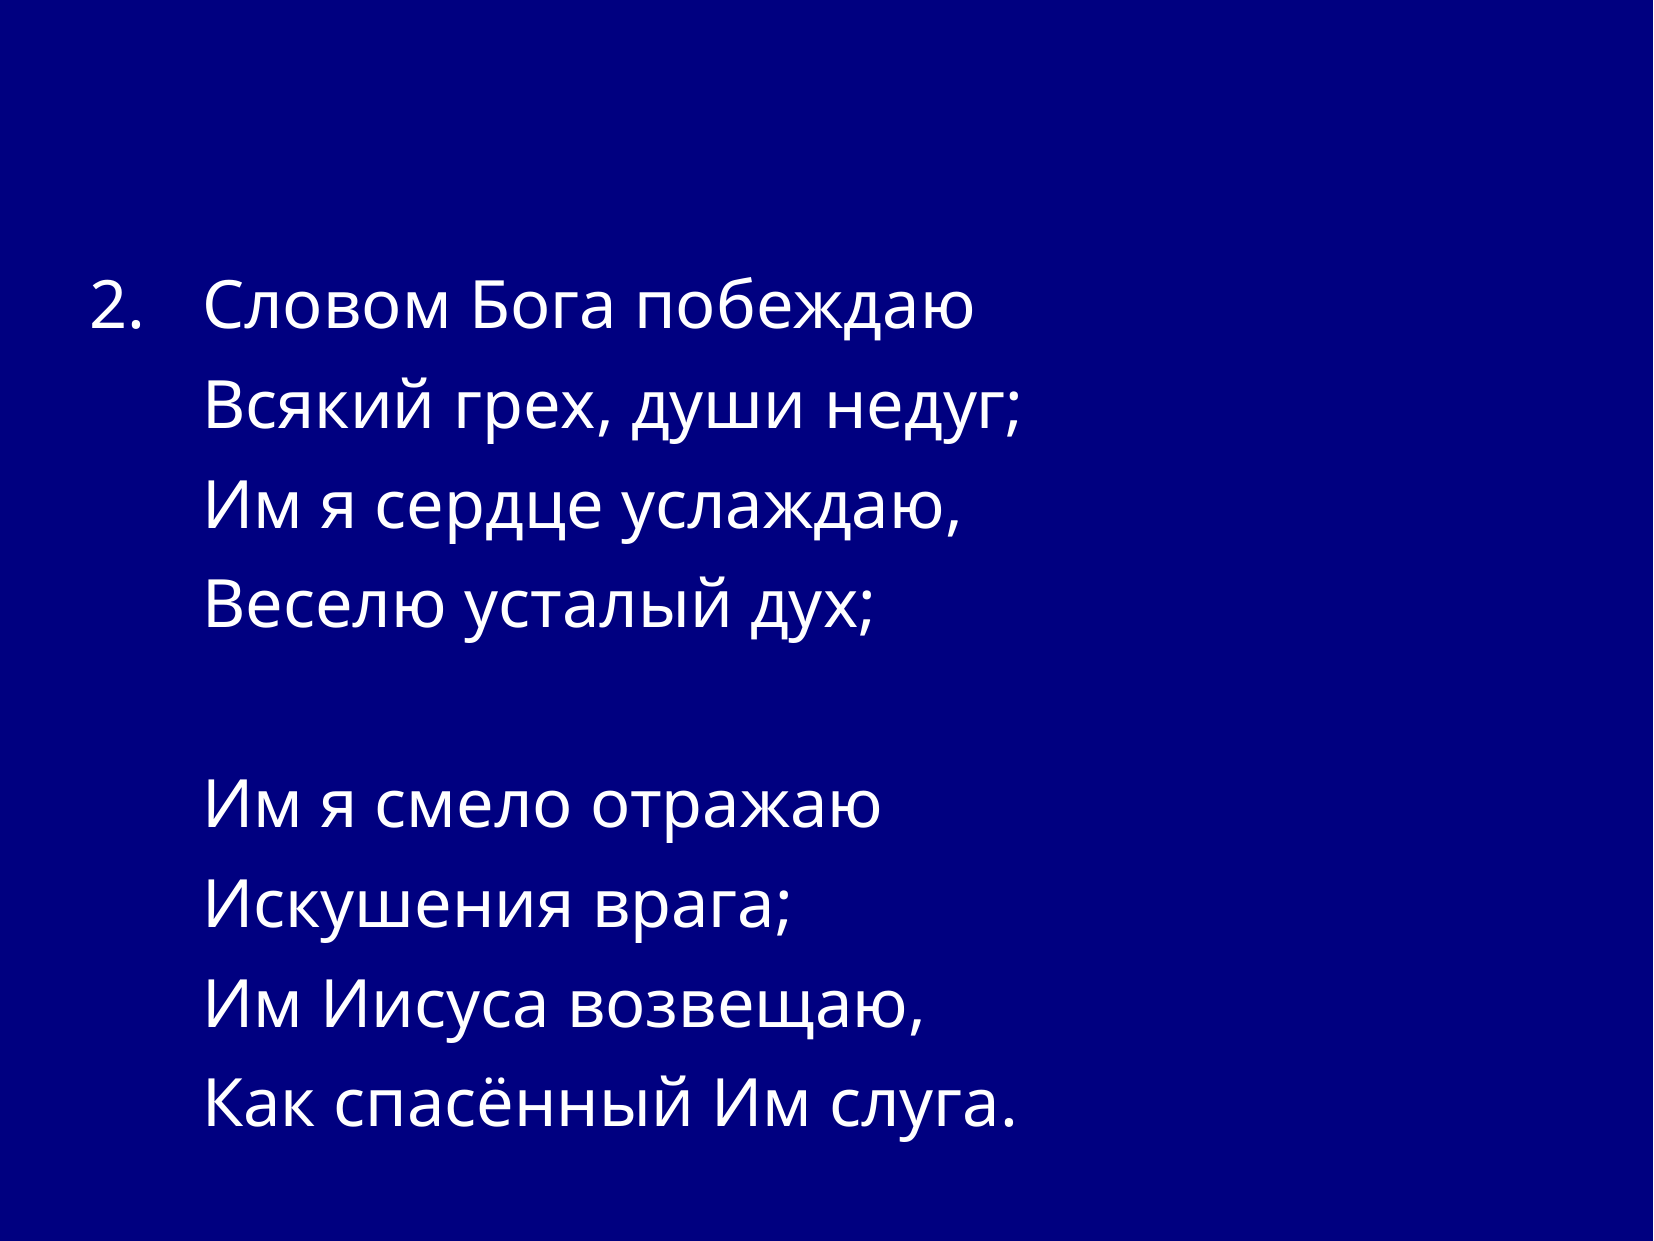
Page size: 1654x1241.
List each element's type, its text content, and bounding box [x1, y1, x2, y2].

text_box 2. Словом Бога побеждаю Всякий грех, души недуг; Им я сердце услаждаю, Веселю усталый дух; Им я смело отражаю Искушения врага; Им Иисуса возвещаю, Как спасённый Им слуга. [75, 150, 1576, 1163]
